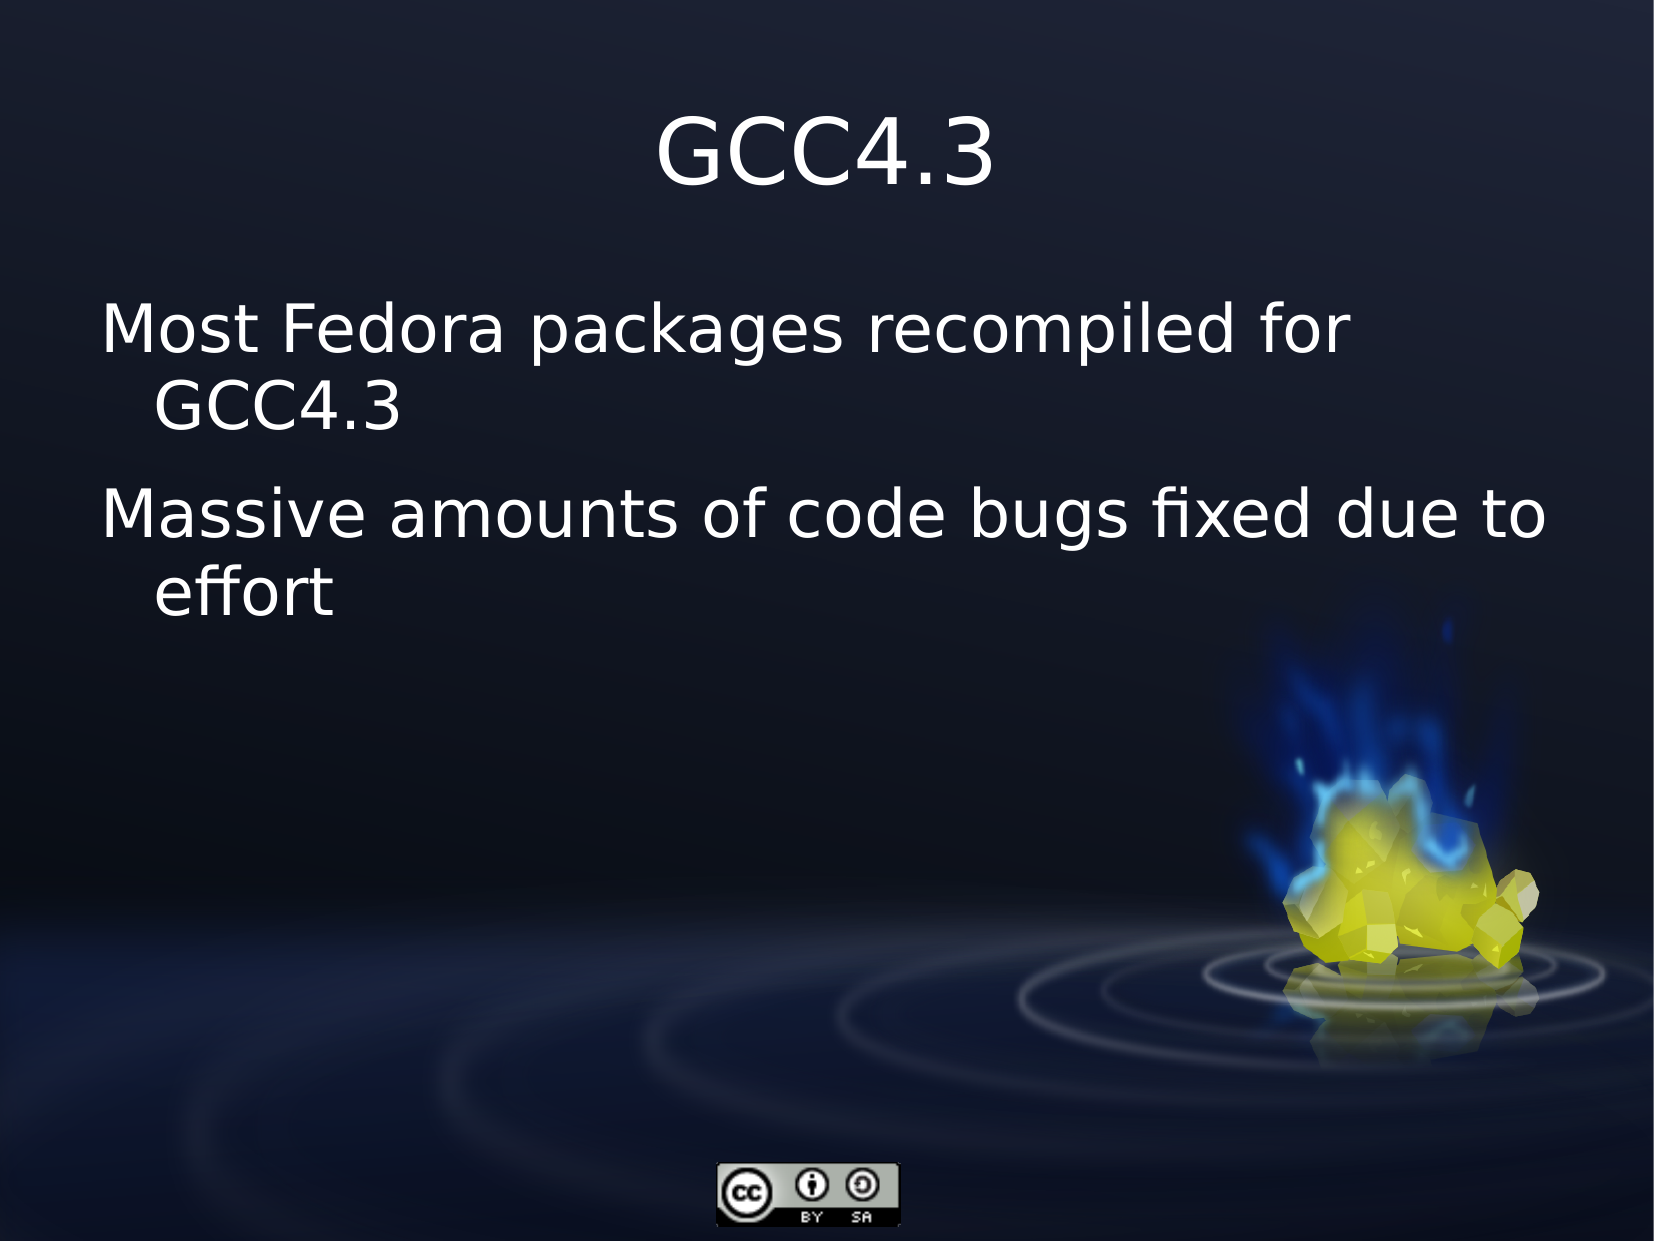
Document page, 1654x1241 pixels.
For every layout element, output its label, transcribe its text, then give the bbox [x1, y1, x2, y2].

list Most Fedora packages recompiled for GCC4.3 Massive amounts of code bugs fixed due to effort [82, 290, 1571, 1109]
title GCC4.3 [82, 49, 1571, 257]
picture [0, 0, 1654, 1241]
